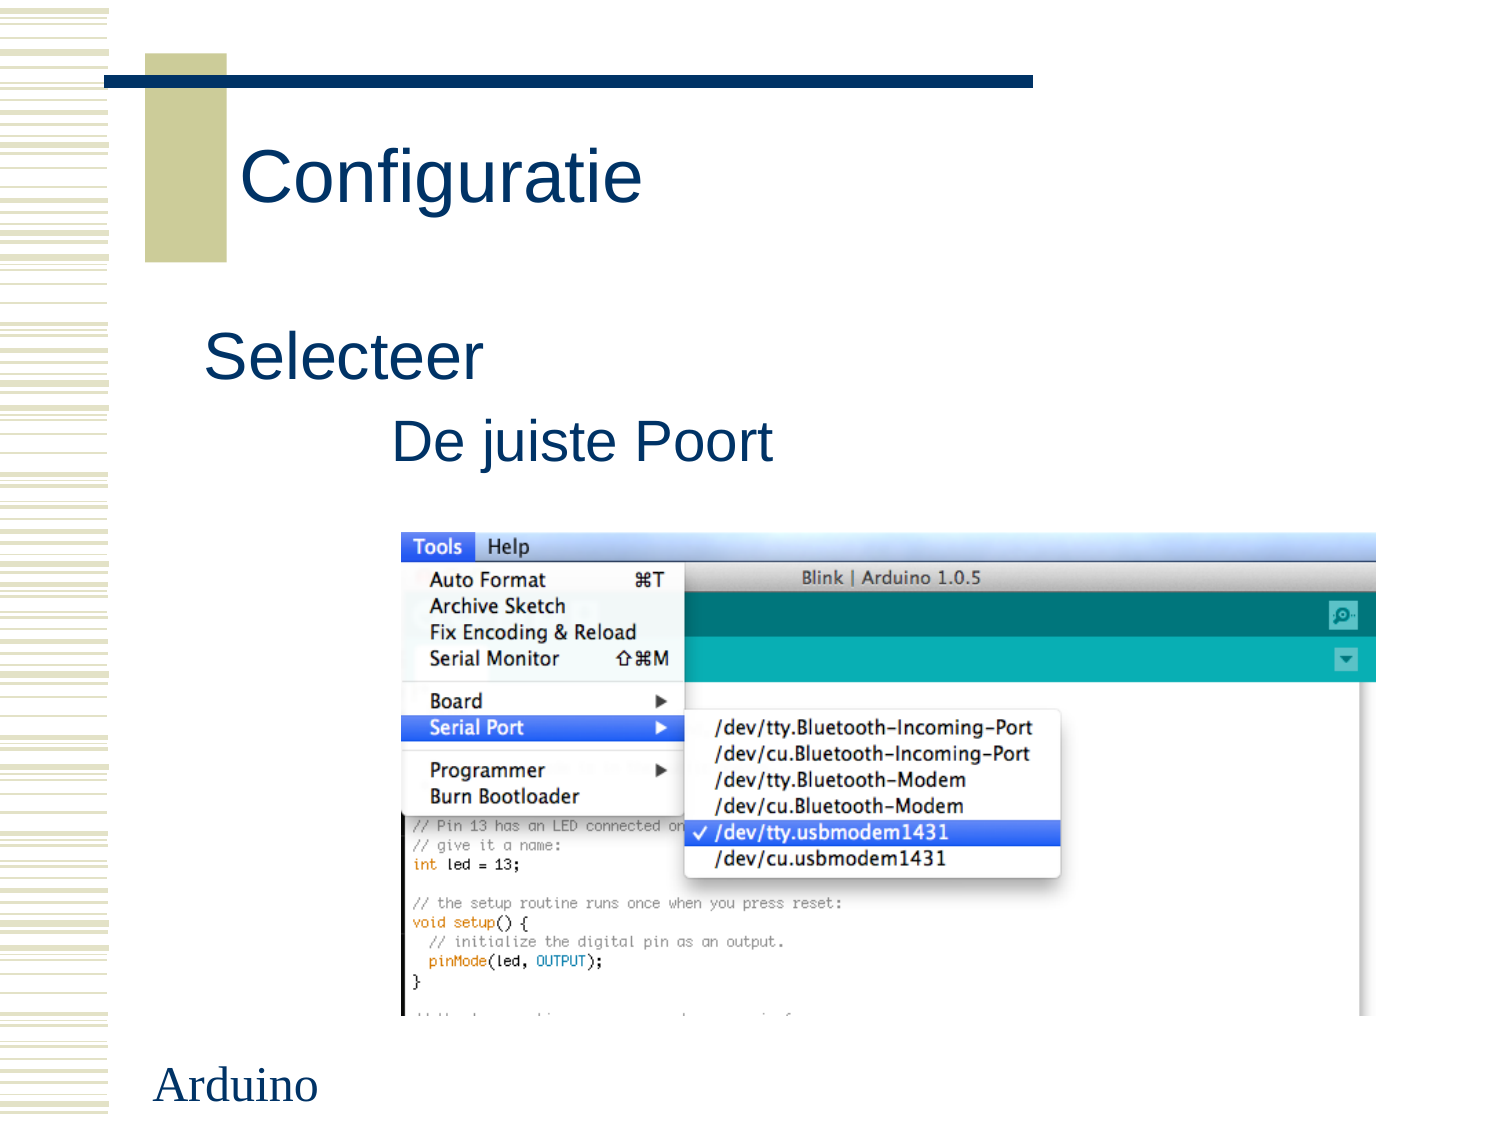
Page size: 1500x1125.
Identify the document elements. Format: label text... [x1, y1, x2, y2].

picture [401, 532, 1376, 1016]
list Selecteer De juiste Poort [132, 312, 1438, 965]
title Configuratie [225, 99, 1435, 263]
